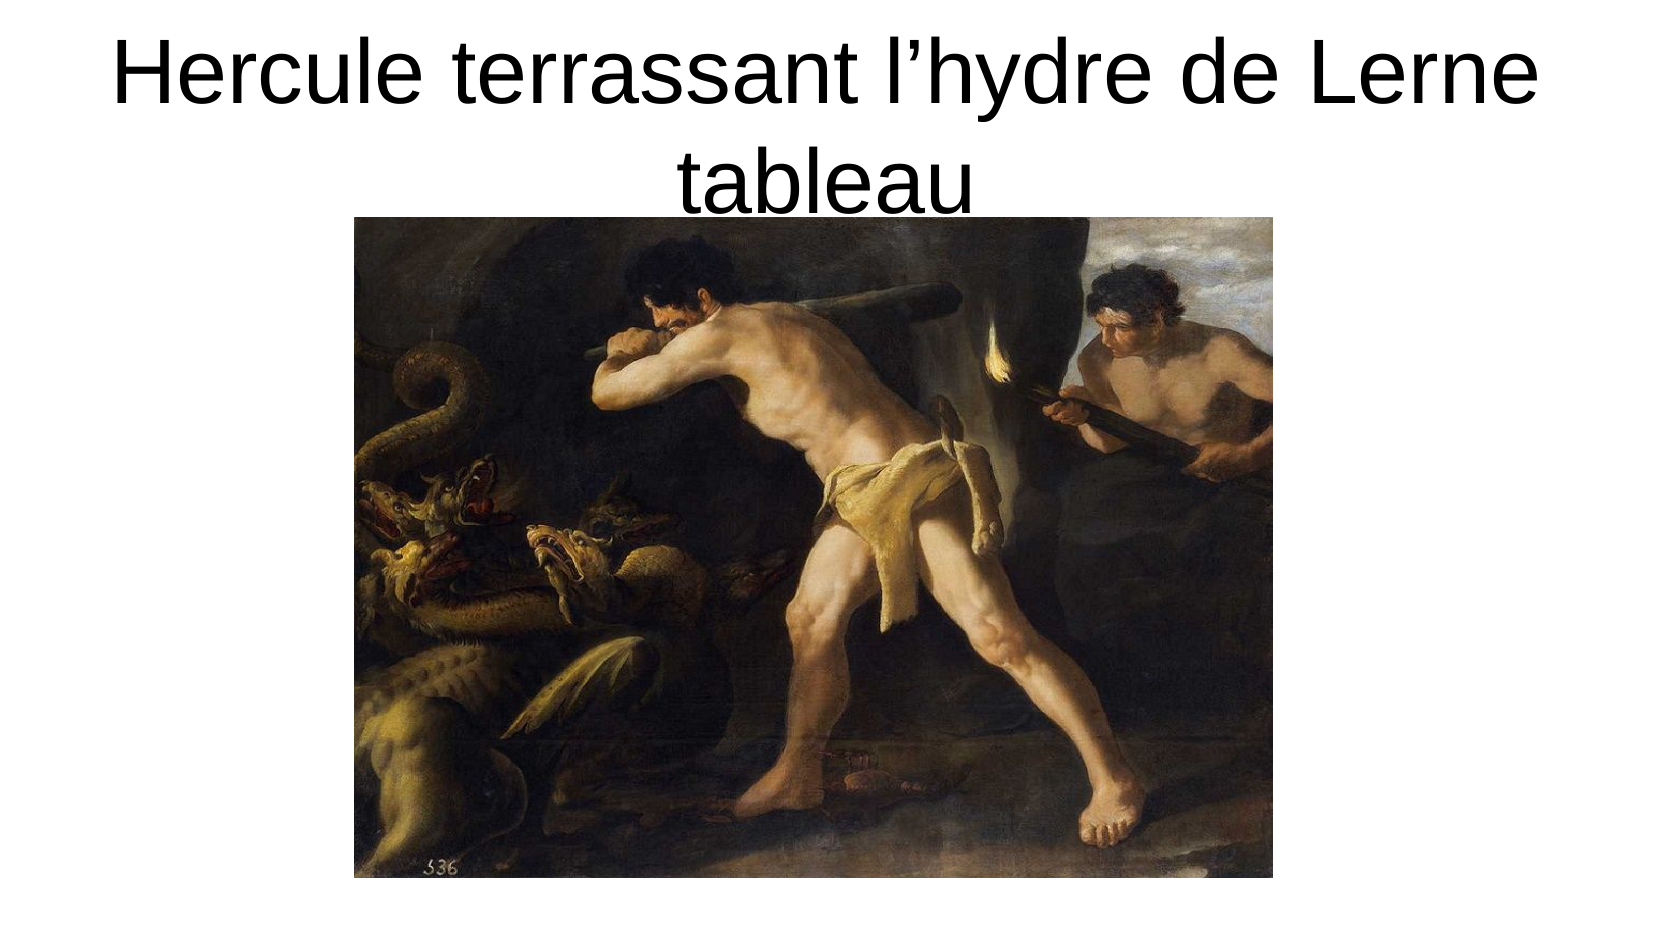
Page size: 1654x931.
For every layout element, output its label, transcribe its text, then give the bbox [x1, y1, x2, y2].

picture [354, 217, 1273, 878]
title Hercule terrassant l’hydre de Lerne tableau [82, 12, 1571, 218]
